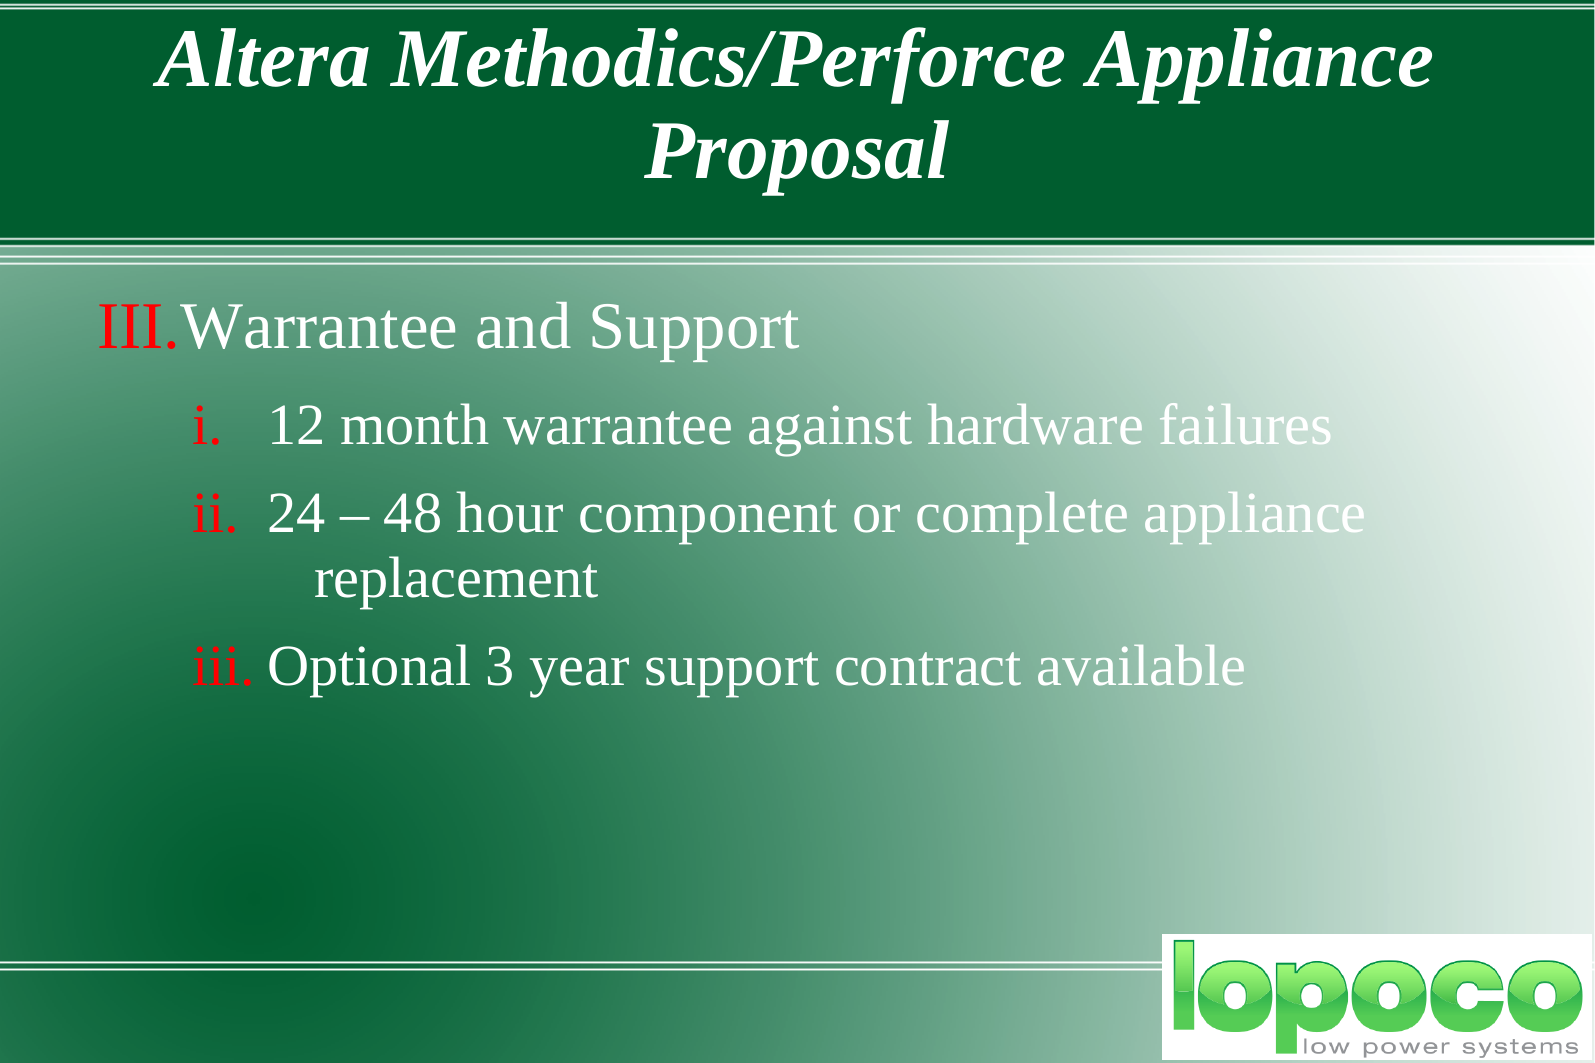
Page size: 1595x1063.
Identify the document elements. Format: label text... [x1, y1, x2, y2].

list Warrantee and Support 12 month warrantee against hardware failures 24 – 48 hour component or complete appliance replacement Optional 3 year support contract available [79, 289, 1515, 976]
title Altera Methodics/Perforce Appliance Proposal [79, 11, 1515, 197]
picture [0, 0, 1595, 1063]
